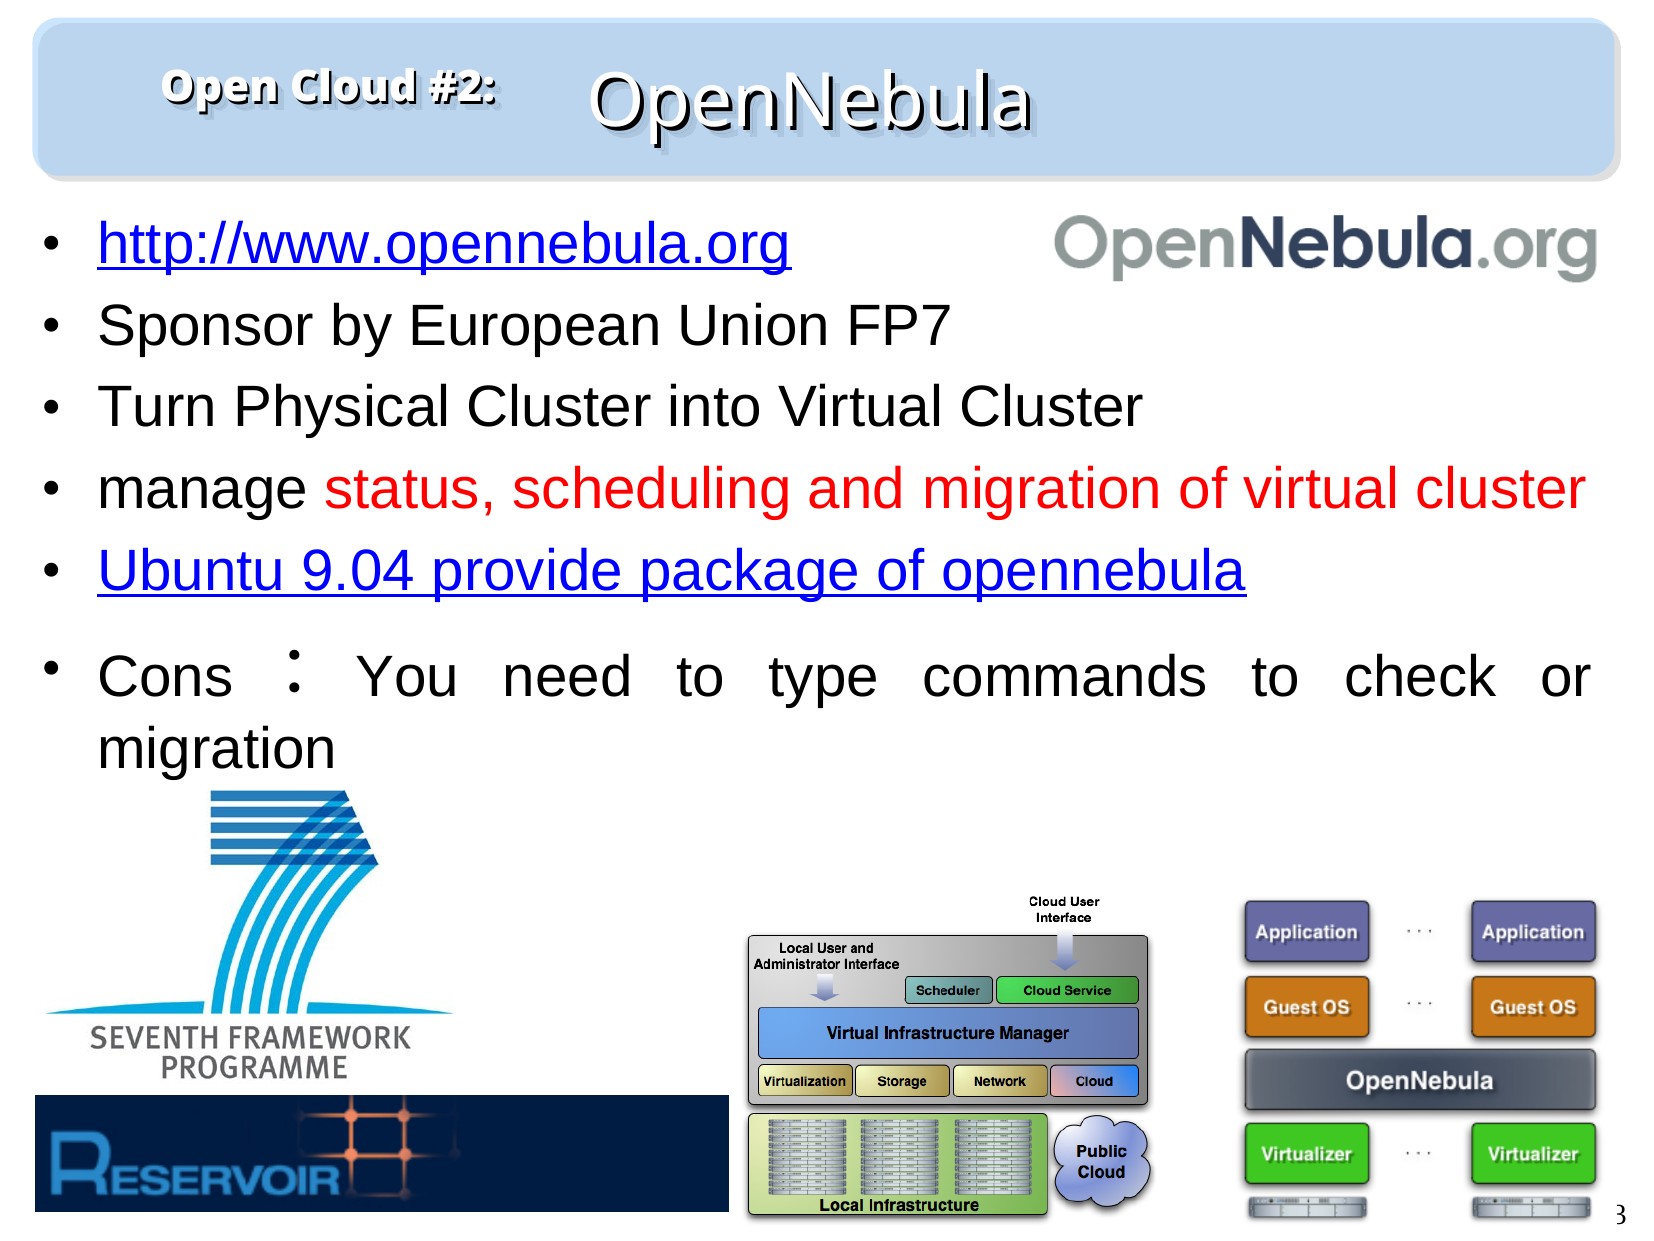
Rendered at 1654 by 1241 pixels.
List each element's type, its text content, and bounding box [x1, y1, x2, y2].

list http://www.opennebula.org Sponsor by European Union FP7 Turn Physical Cluster into Virtual Cluster manage status, scheduling and migration of virtual cluster Ubuntu 9.04 provide package of opennebula Cons：You need to type commands to check or migration [40, 210, 1594, 763]
picture [35, 884, 1172, 1237]
picture [1224, 884, 1617, 1237]
picture [791, 181, 1612, 299]
picture [46, 790, 455, 1084]
text_box Open Cloud #2: OpenNebula [32, 17, 1615, 176]
